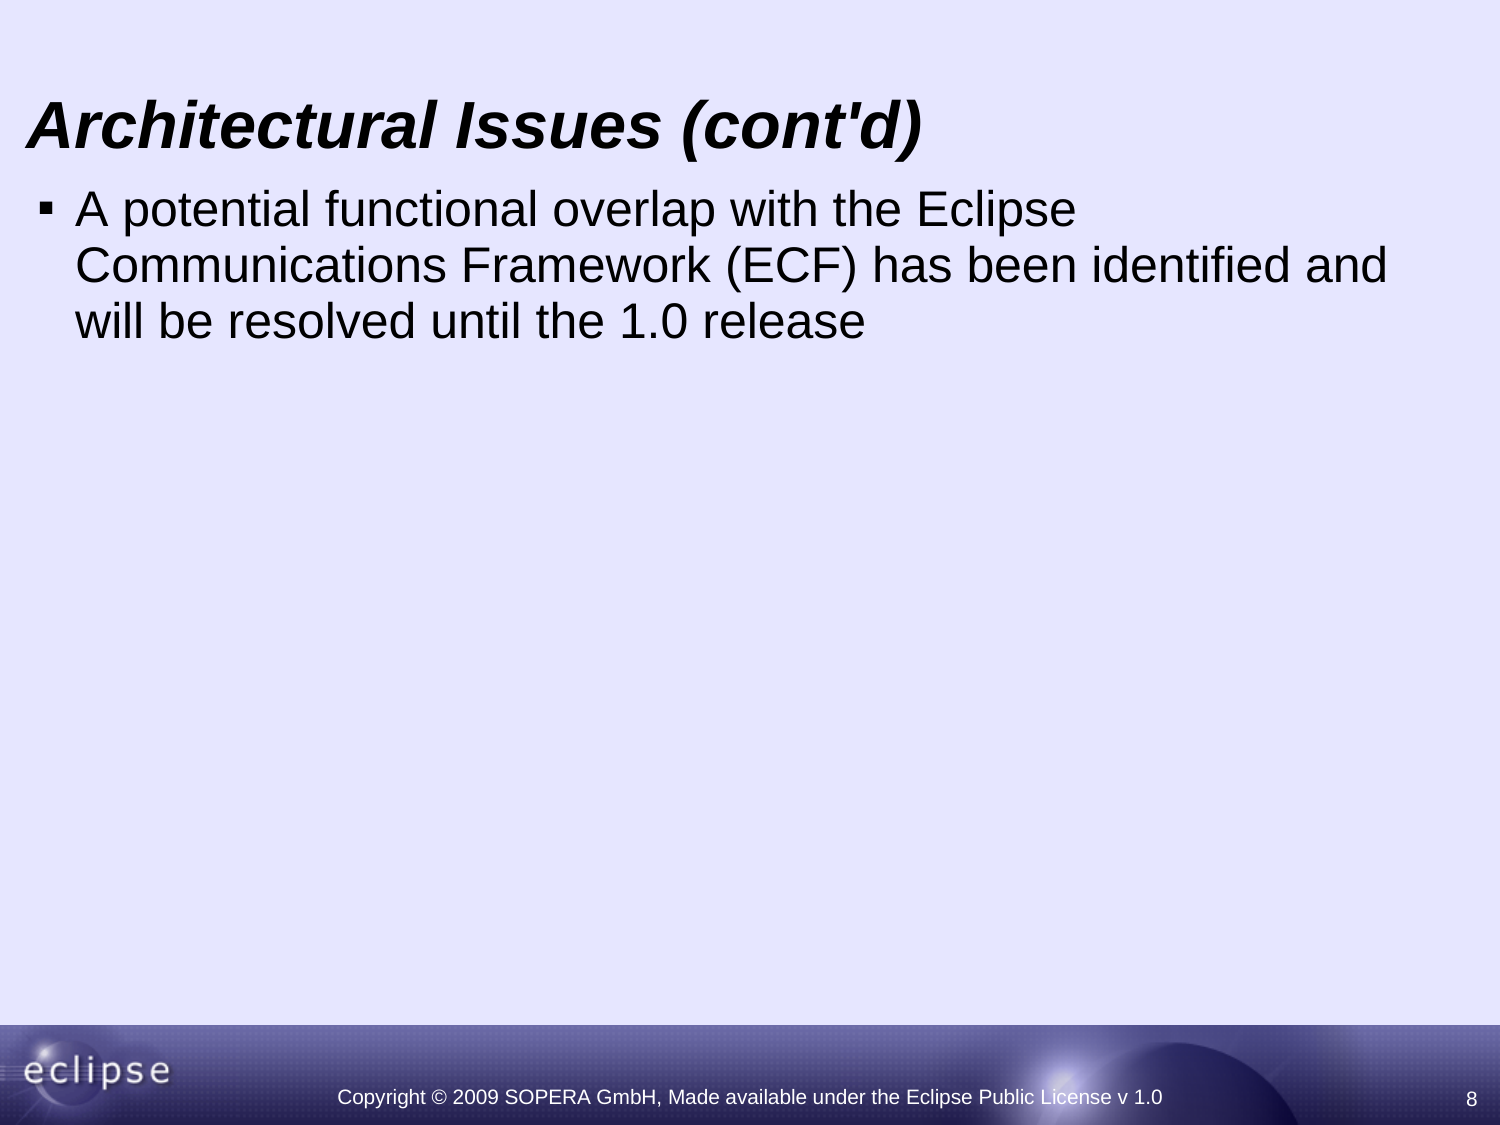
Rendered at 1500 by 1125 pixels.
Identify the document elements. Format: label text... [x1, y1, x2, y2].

title Architectural Issues (cont'd) [26, 84, 1474, 172]
picture [0, 1025, 1500, 1125]
list A potential functional overlap with the Eclipse Communications Framework (ECF) has been identified and will be resolved until the 1.0 release [37, 118, 1463, 952]
